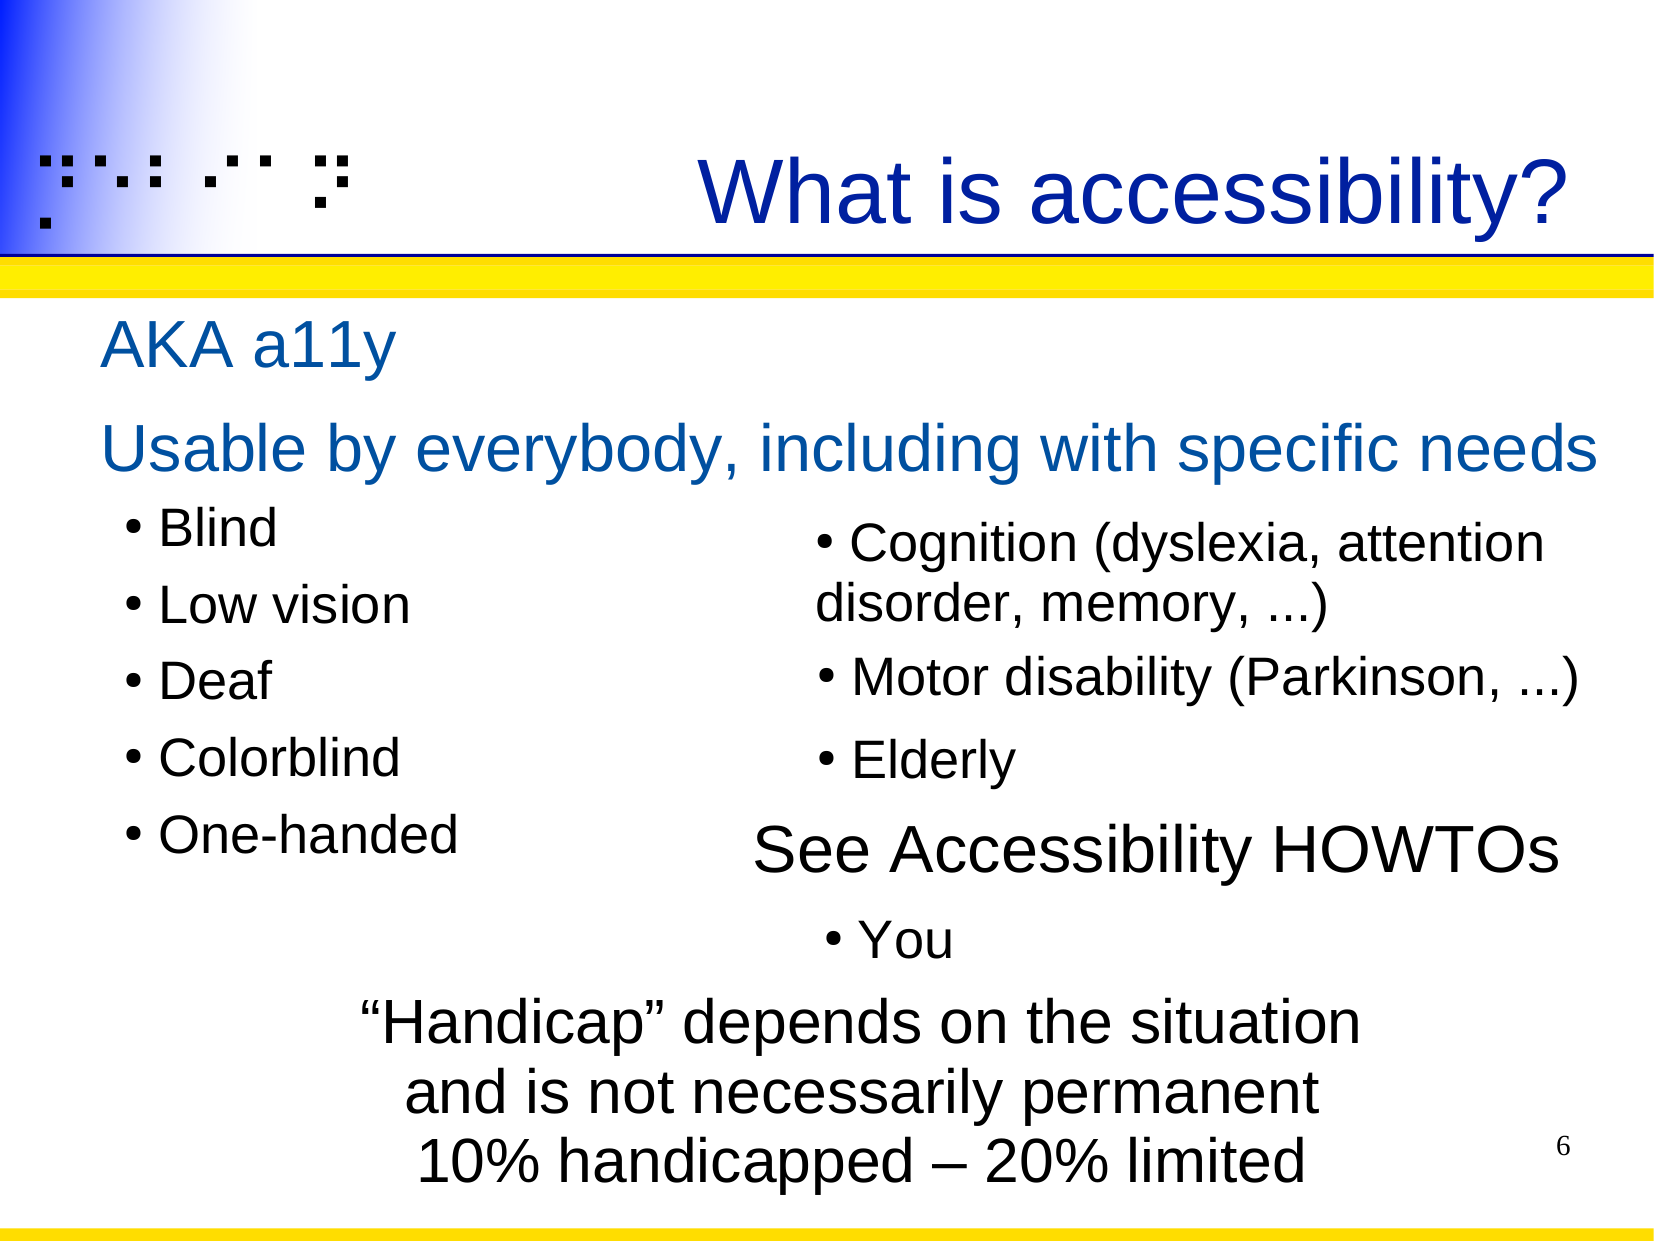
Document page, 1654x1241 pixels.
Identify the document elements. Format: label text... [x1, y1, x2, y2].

text_box One-handed [109, 797, 505, 873]
text_box Low vision [109, 566, 505, 643]
text_box Deaf [109, 643, 505, 720]
text_box Motor disability (Parkinson, ...) [802, 639, 1607, 715]
text_box Colorblind [109, 720, 505, 796]
text_box “Handicap” depends on the situation and is not necessarily permanent 10% handicapped – 20% limited [345, 979, 1654, 1204]
text_box You [809, 902, 1303, 978]
title What is accessibility? [372, 126, 1571, 257]
text_box Cognition (dyslexia, attention disorder, memory, ...) [800, 504, 1577, 641]
text_box Elderly [802, 721, 1296, 798]
text_box See Accessibility HOWTOs [738, 805, 1577, 895]
text_box Blind [109, 490, 505, 566]
list AKA a11y Usable by everybody, including with specific needs [82, 307, 1619, 561]
